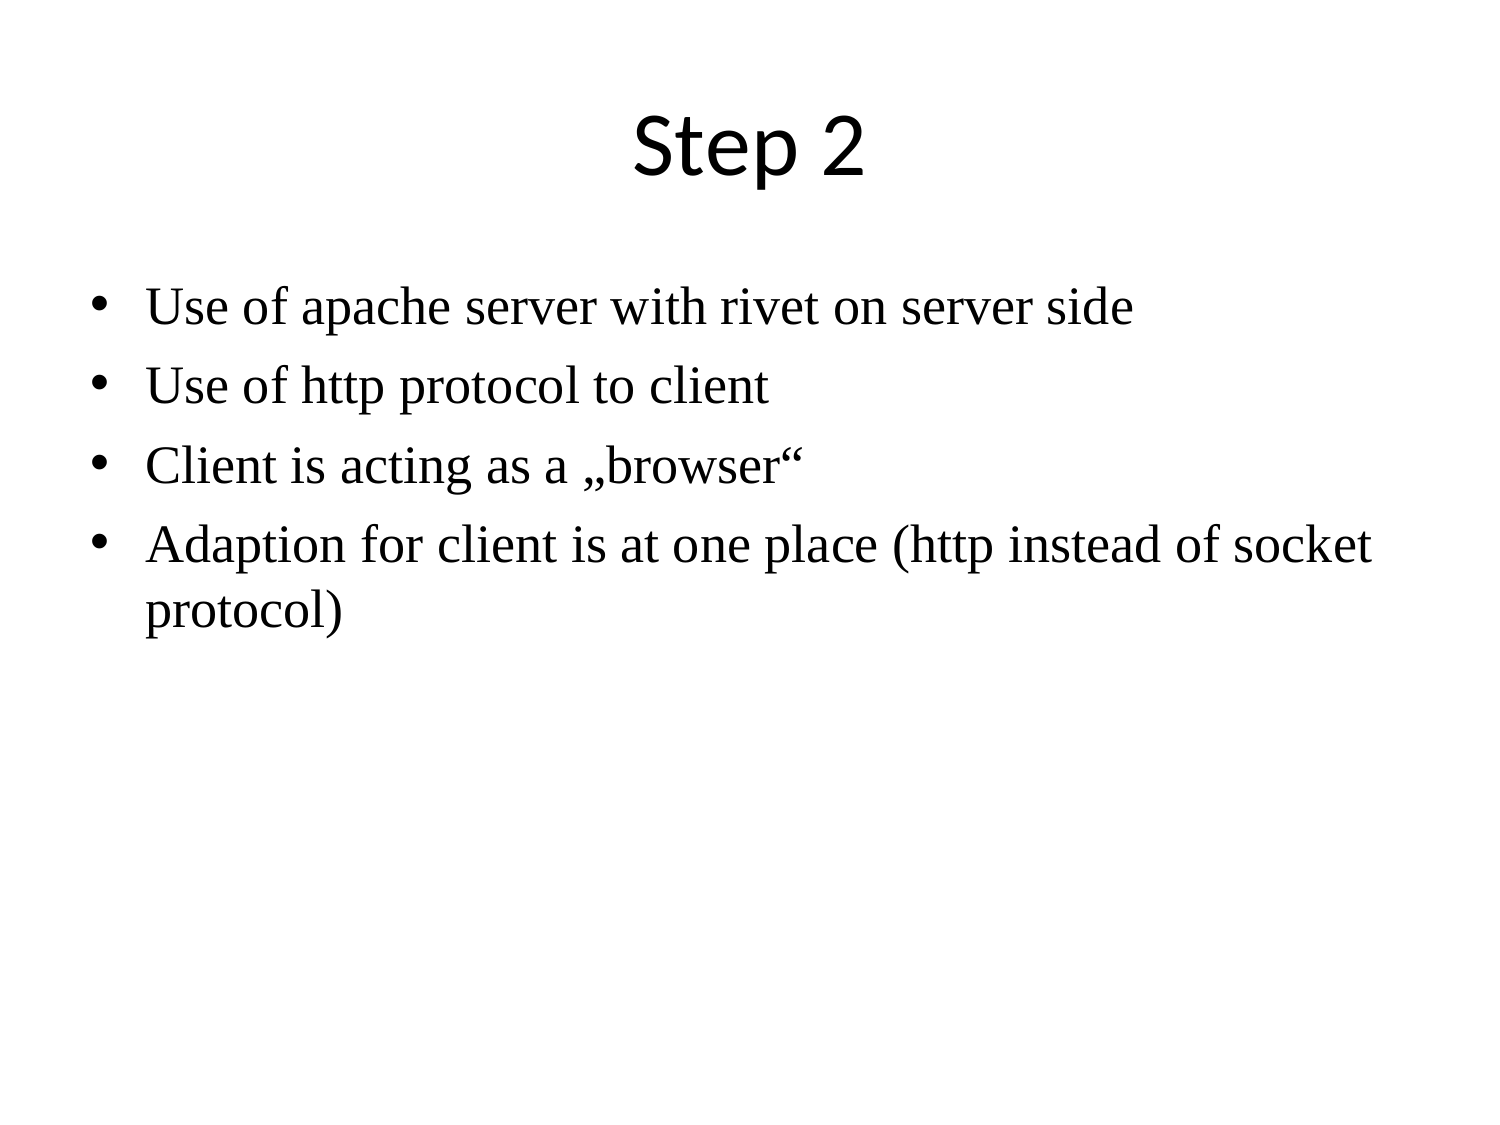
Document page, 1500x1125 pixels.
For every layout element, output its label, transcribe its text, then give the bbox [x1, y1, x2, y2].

text_box Use of apache server with rivet on server side Use of http protocol to client Client is acting as a „browser“ Adaption for client is at one place (http instead of socket protocol) [75, 262, 1426, 1005]
text_box Step 2 [75, 45, 1426, 233]
